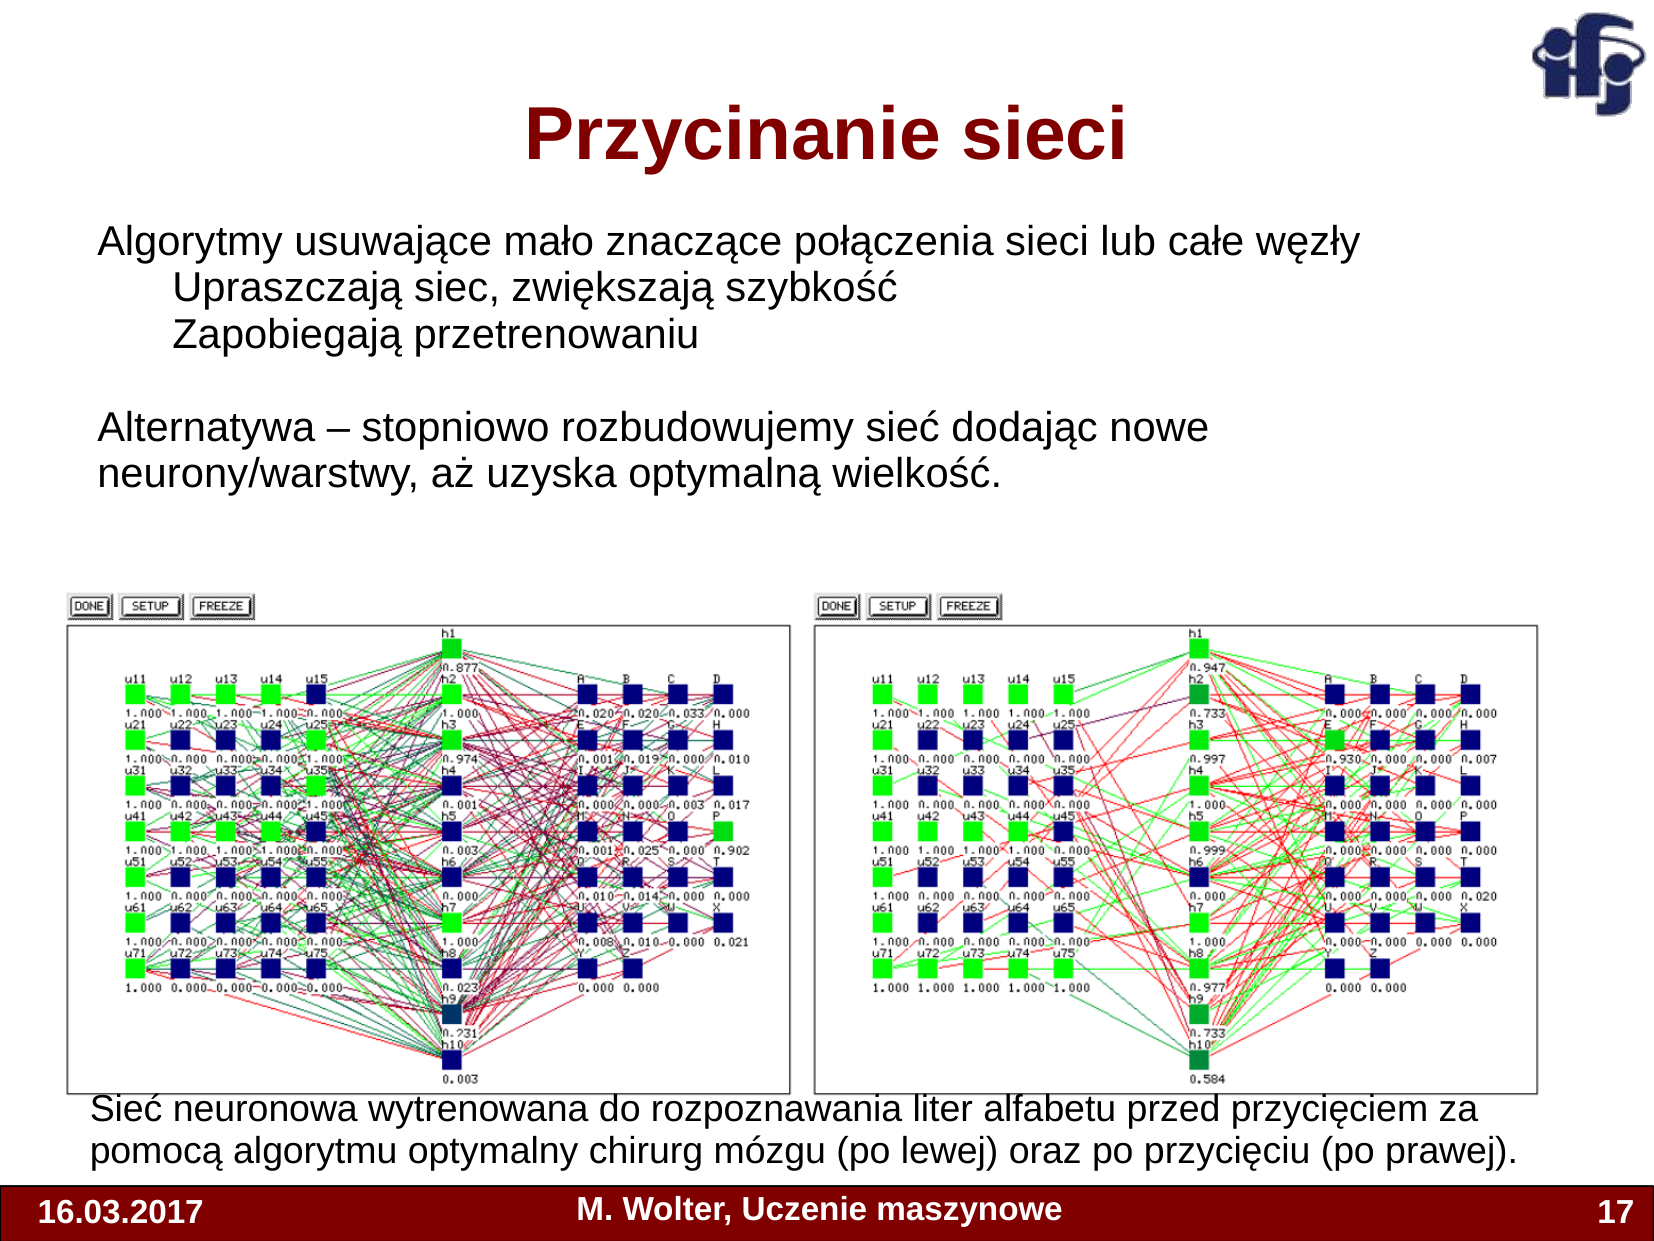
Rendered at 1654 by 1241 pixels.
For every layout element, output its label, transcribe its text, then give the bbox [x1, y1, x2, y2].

picture [45, 569, 1633, 1141]
text_box Algorytmy usuwające mało znaczące połączenia sieci lub całe węzły Upraszczają siec, zwiększają szybkość Zapobiegają przetrenowaniu Alternatywa – stopniowo rozbudowujemy sieć dodając nowe neurony/warstwy, aż uzyska optymalną wielkość. [82, 210, 1516, 504]
title Przycinanie sieci [82, 25, 1571, 233]
picture [1525, 0, 1654, 129]
text_box Sieć neuronowa wytrenowana do rozpoznawania liter alfabetu przed przycięciem za pomocą algorytmu optymalny chirurg mózgu (po lewej) oraz po przycięciu (po prawej). [75, 1080, 1576, 1221]
